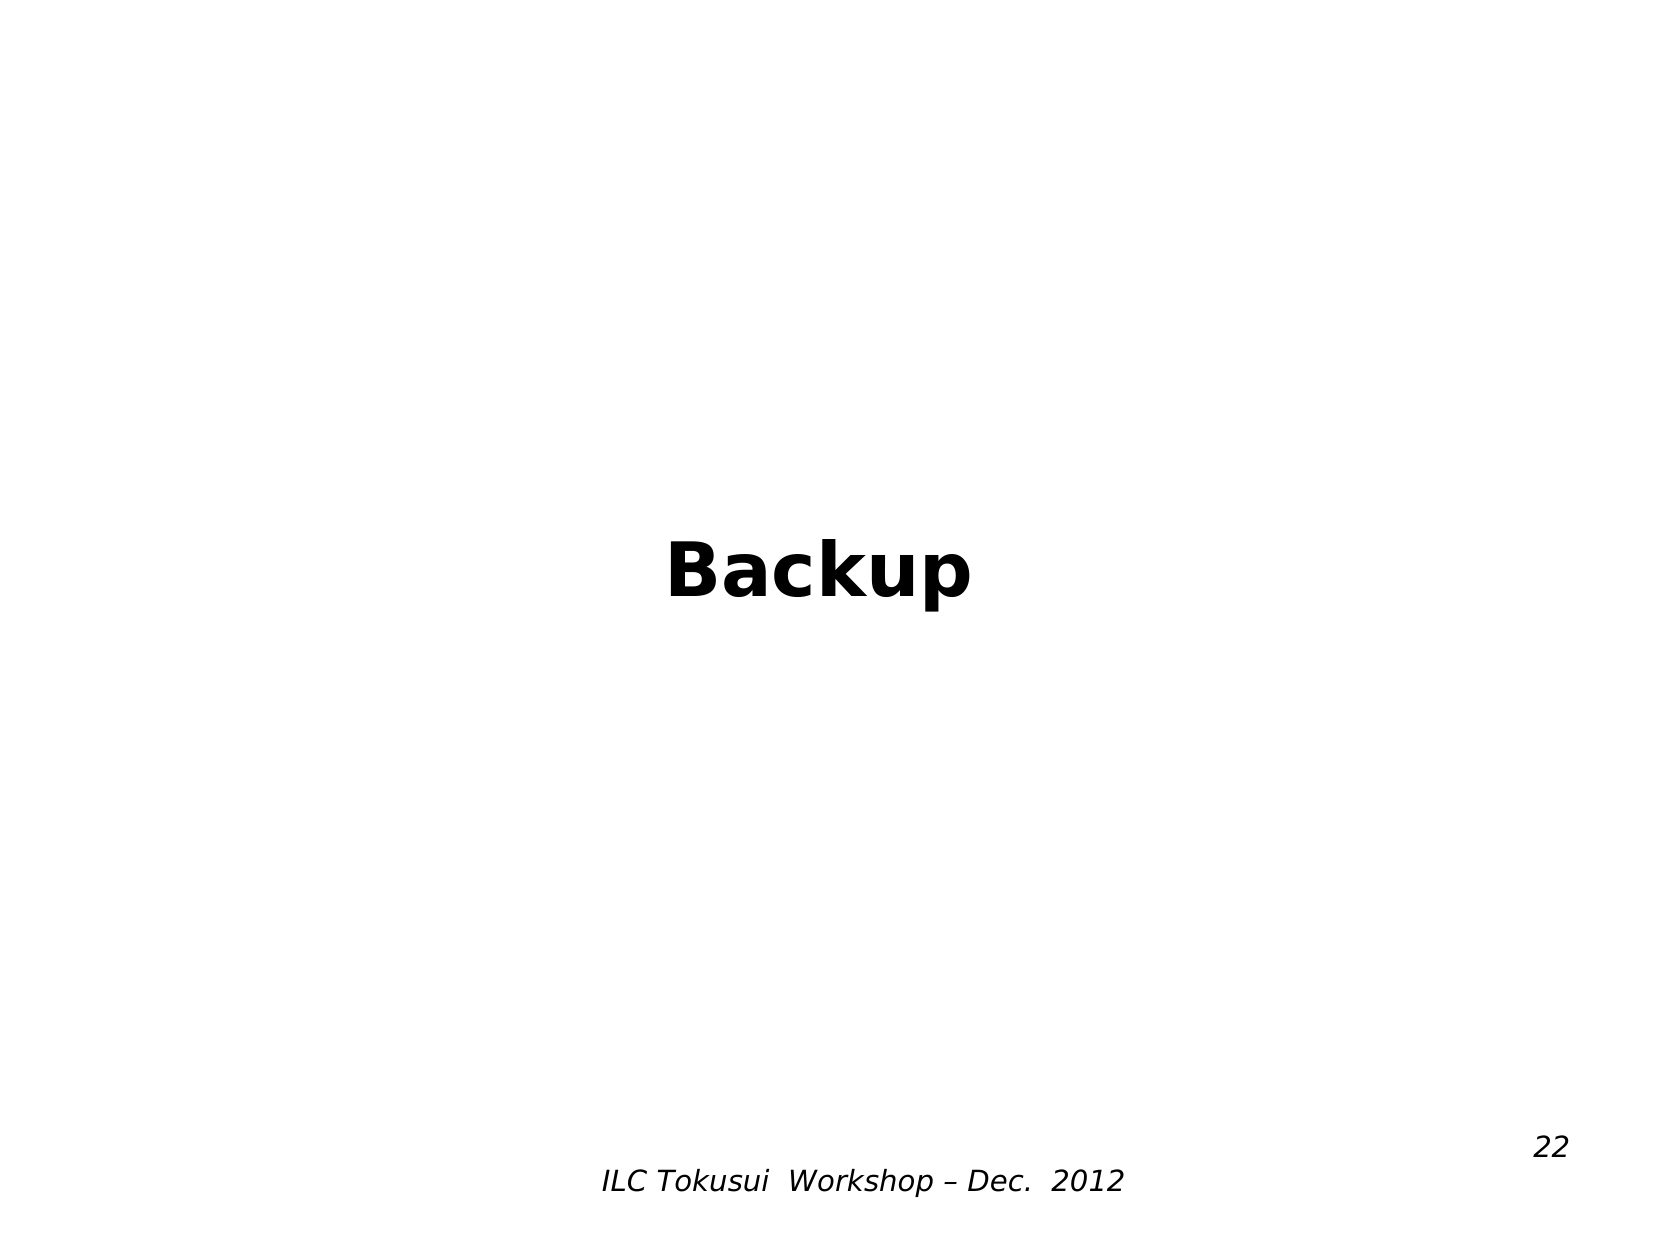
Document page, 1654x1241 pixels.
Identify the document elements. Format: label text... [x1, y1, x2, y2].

text_box Backup [649, 519, 989, 622]
